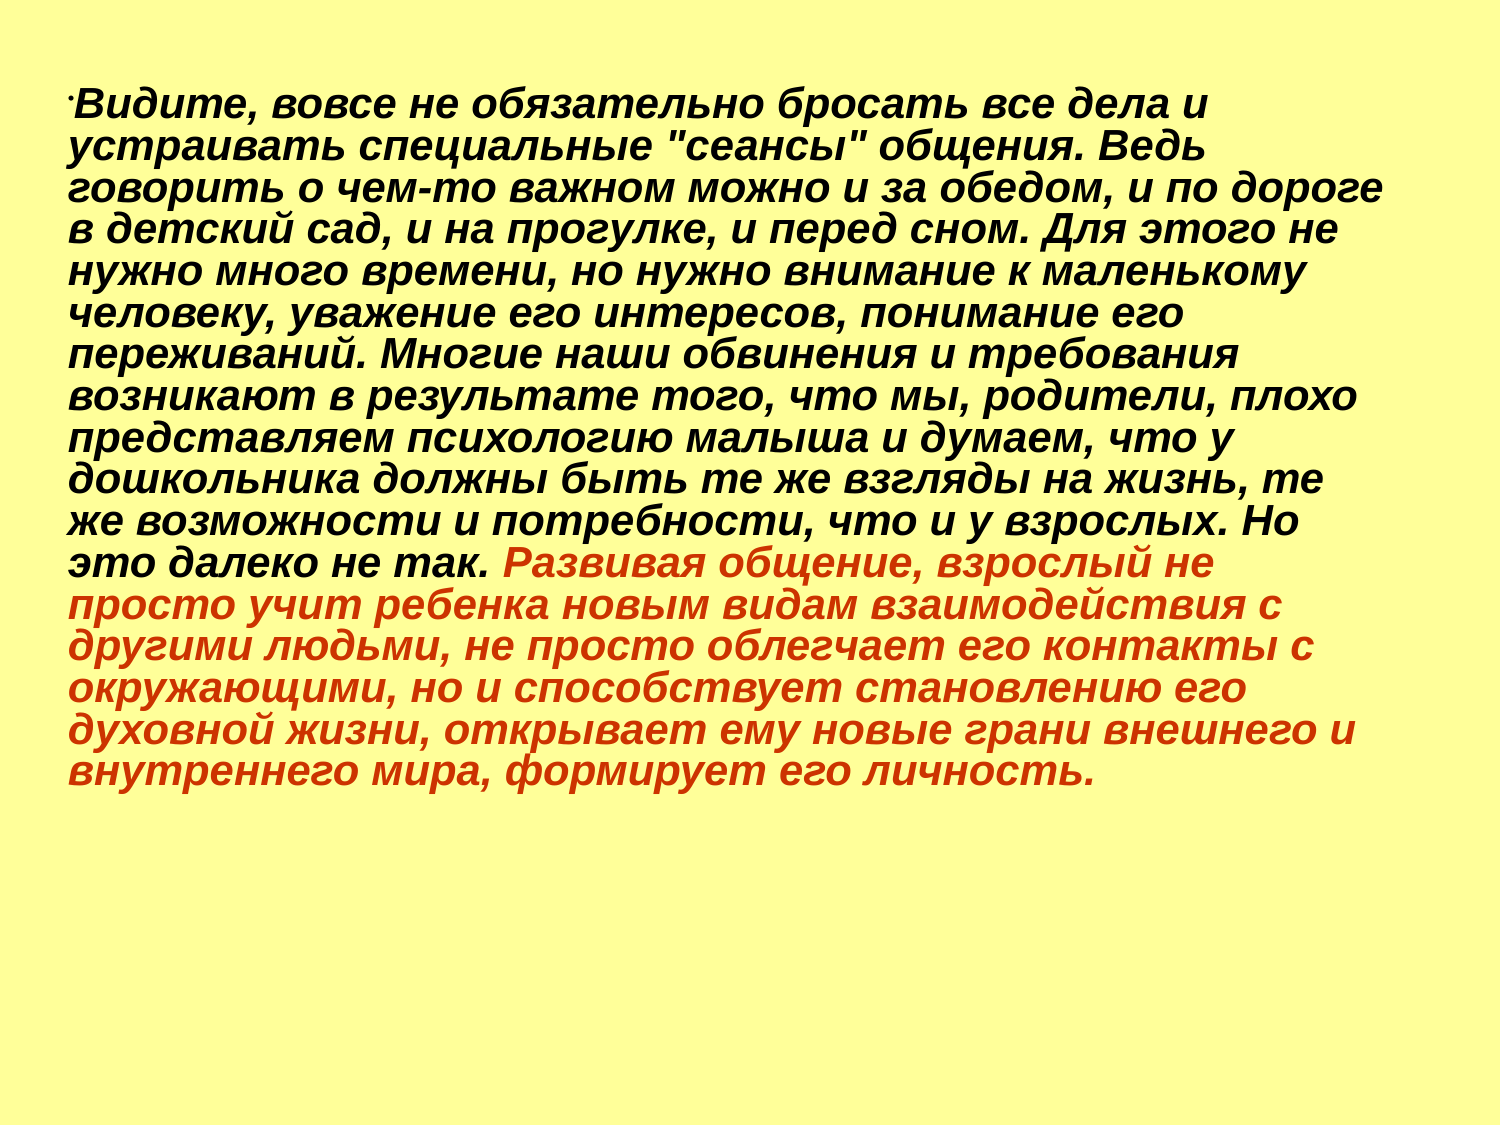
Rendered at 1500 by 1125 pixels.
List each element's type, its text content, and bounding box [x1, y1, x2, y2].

list Видите, вовсе не обязательно бросать все дела и устраивать специальные "сеансы" общения. Ведь говорить о чем-то важном можно и за обедом, и по дороге в детский сад, и на прогулке, и перед сном. Для этого не нужно много времени, но нужно внимание к маленькому человеку, уважение его интересов, понимание его переживаний. Многие наши обвинения и требования возникают в результате того, что мы, родители, плохо представляем психологию малыша и думаем, что у дошкольника должны быть те же взгляды на жизнь, те же возможности и потребности, что и у взрослых. Но это далеко не так. Развивая общение, взрослый не просто учит ребенка новым видам взаимодействия с другими людьми, не просто облегчает его контакты с окружающими, но и способствует становлению его духовной жизни, открывает ему новые грани внешнего и внутреннего мира, формирует его личность. [53, 78, 1404, 821]
